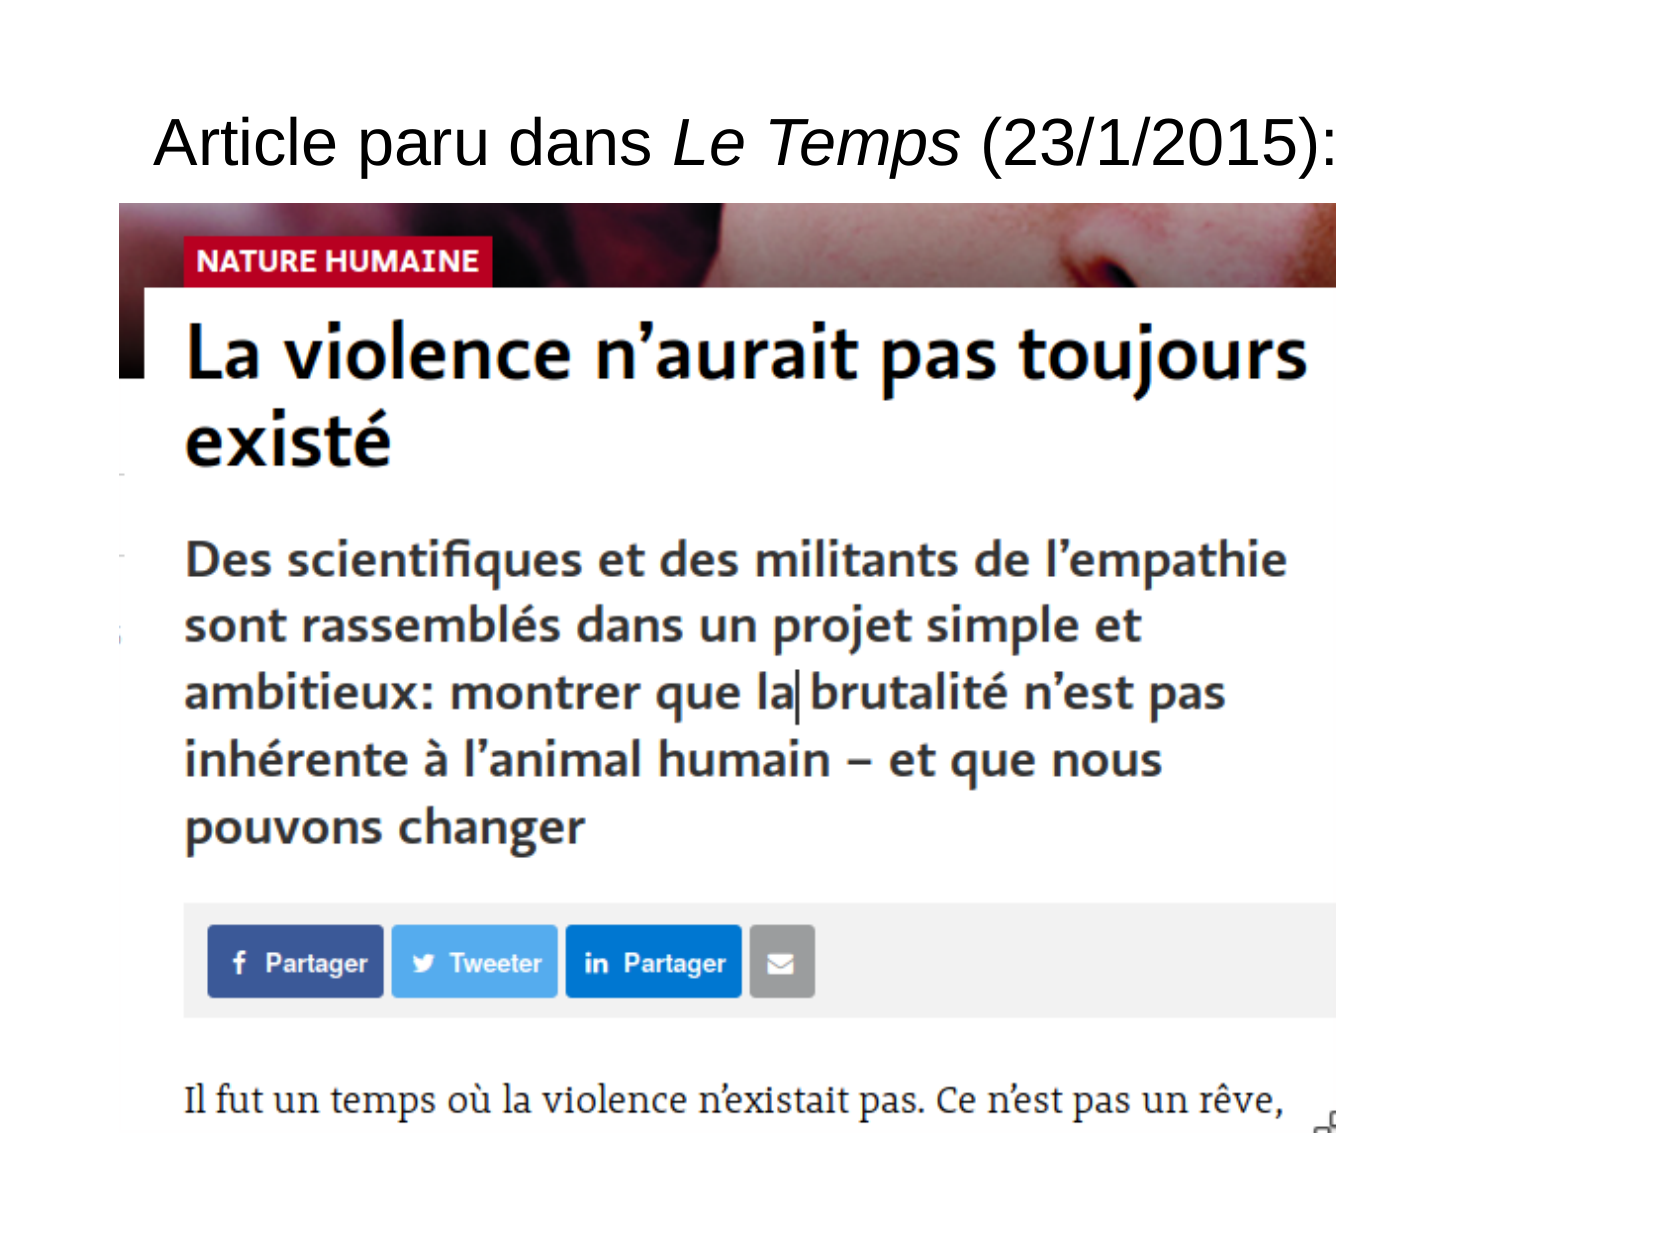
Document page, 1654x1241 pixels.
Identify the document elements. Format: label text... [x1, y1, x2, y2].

list Article paru dans Le Temps (23/1/2015): [82, 105, 1571, 196]
picture [119, 203, 1336, 1133]
